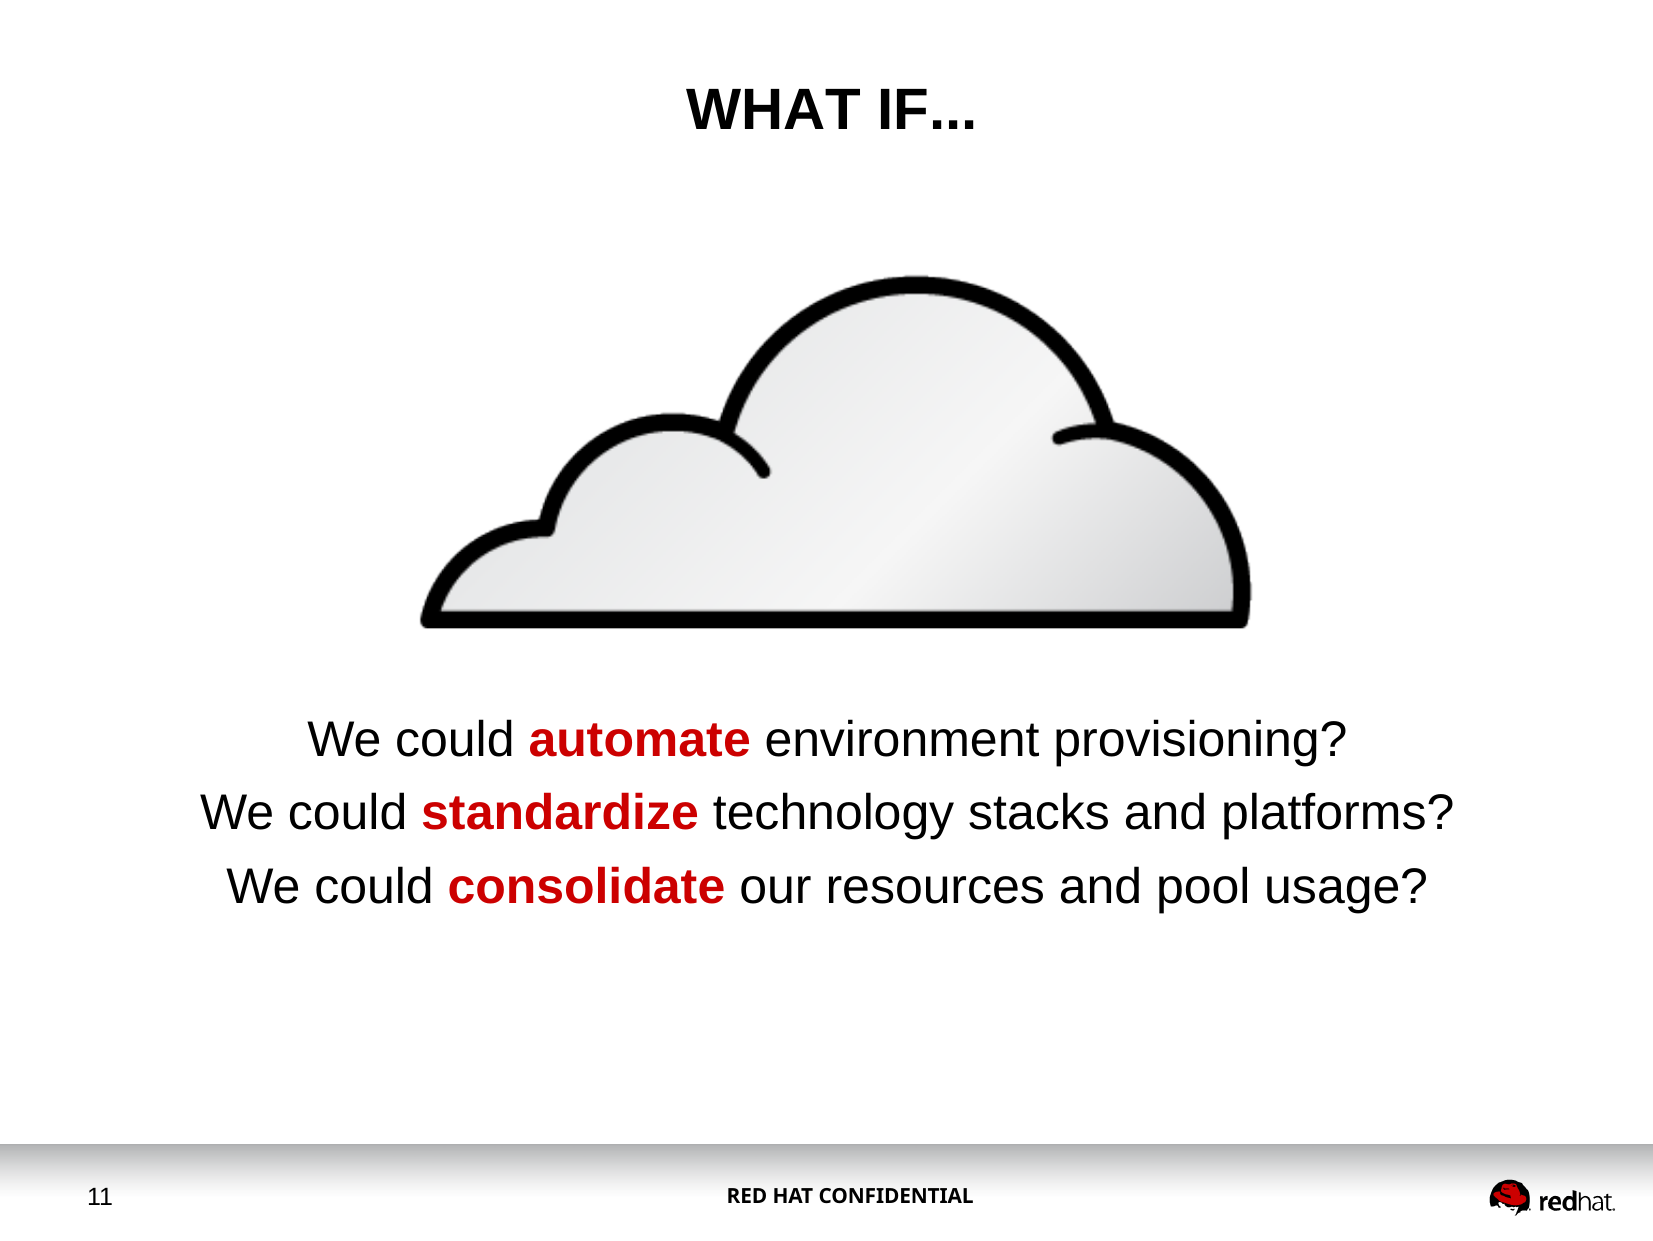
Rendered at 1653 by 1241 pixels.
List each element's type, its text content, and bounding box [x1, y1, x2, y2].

picture [398, 214, 1284, 670]
text_box WHAT IF... [165, 74, 1501, 160]
picture [0, 1144, 1653, 1241]
list We could automate environment provisioning? We could standardize technology stacks and platforms? We could consolidate our resources and pool usage? [83, 710, 1572, 1030]
